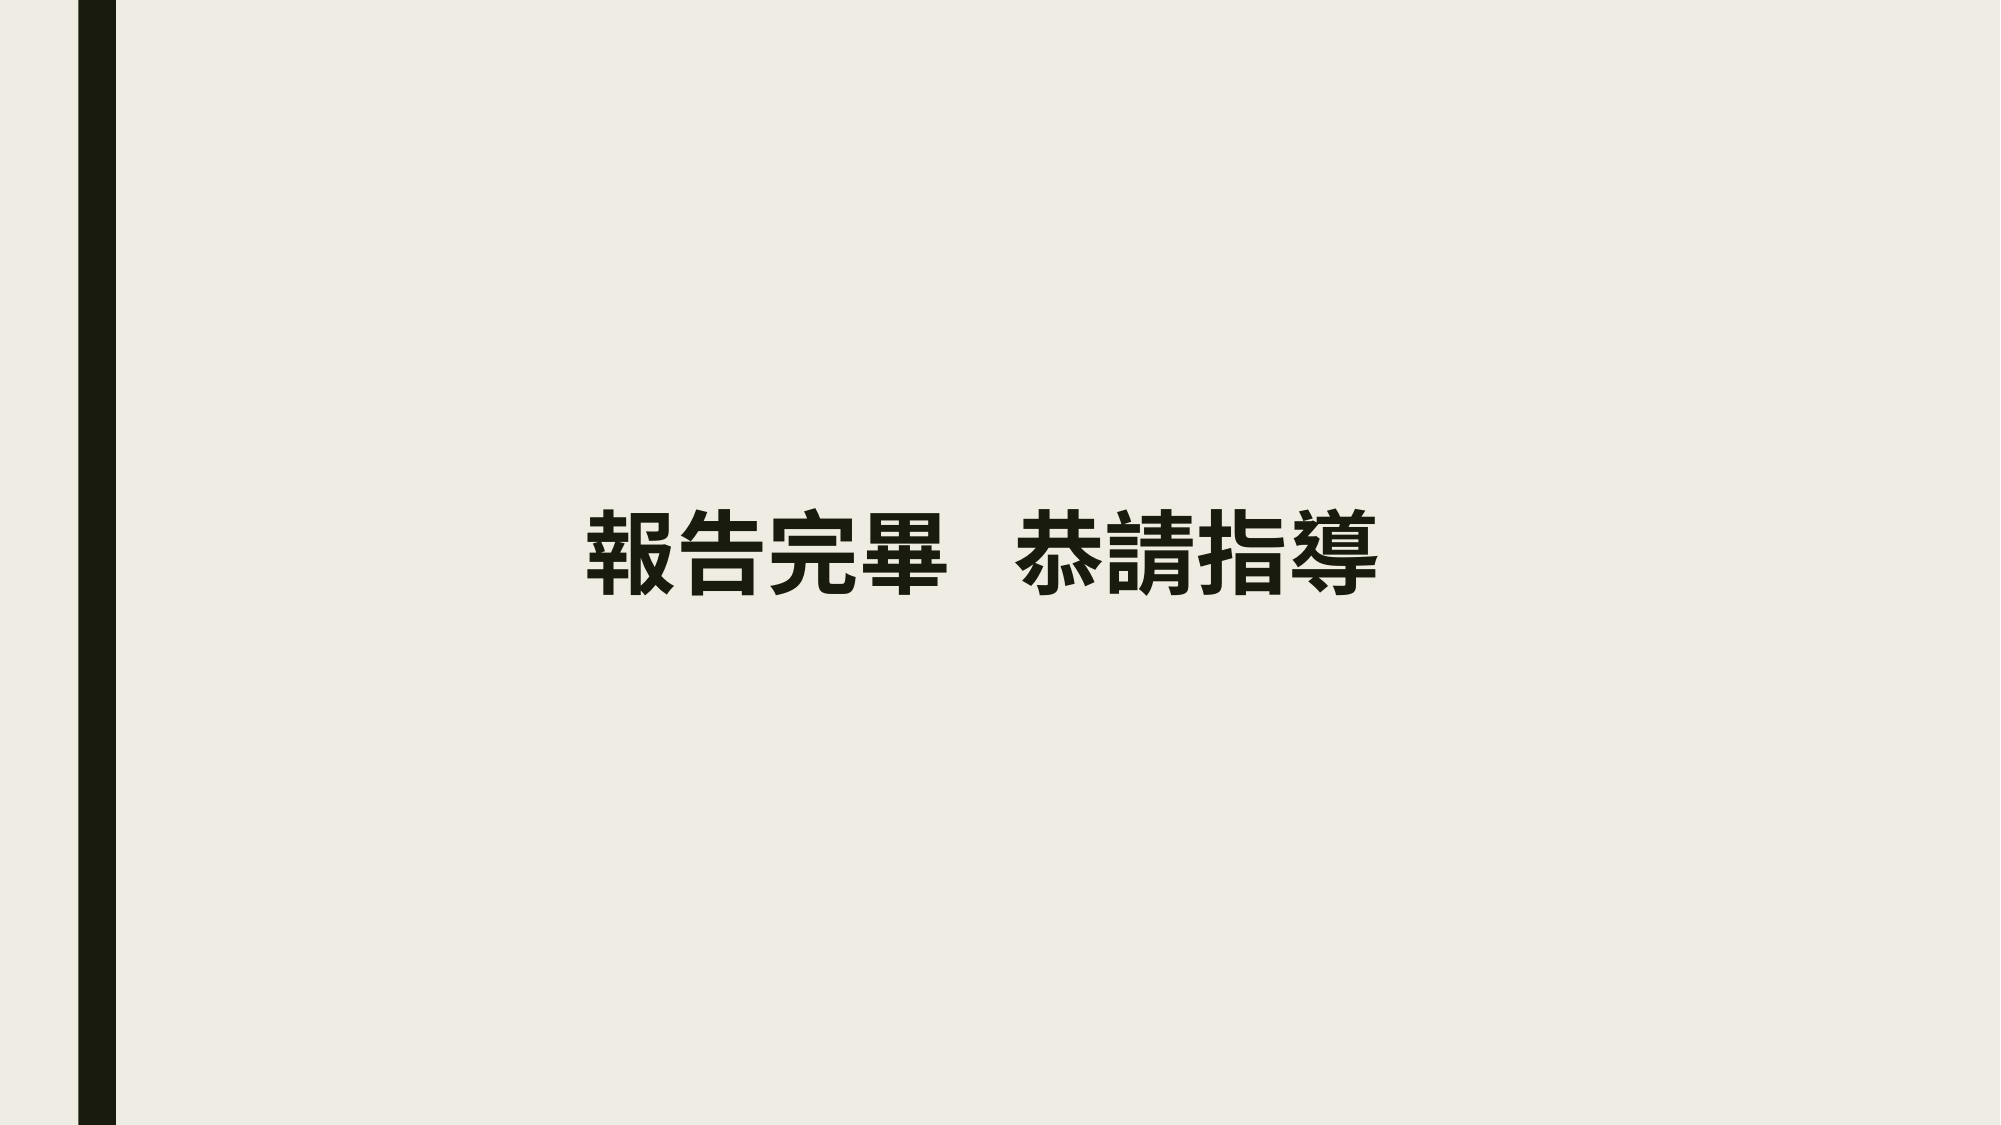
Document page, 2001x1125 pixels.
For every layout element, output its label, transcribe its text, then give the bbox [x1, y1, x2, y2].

text_box 報告完畢 恭請指導 [410, 487, 1555, 615]
